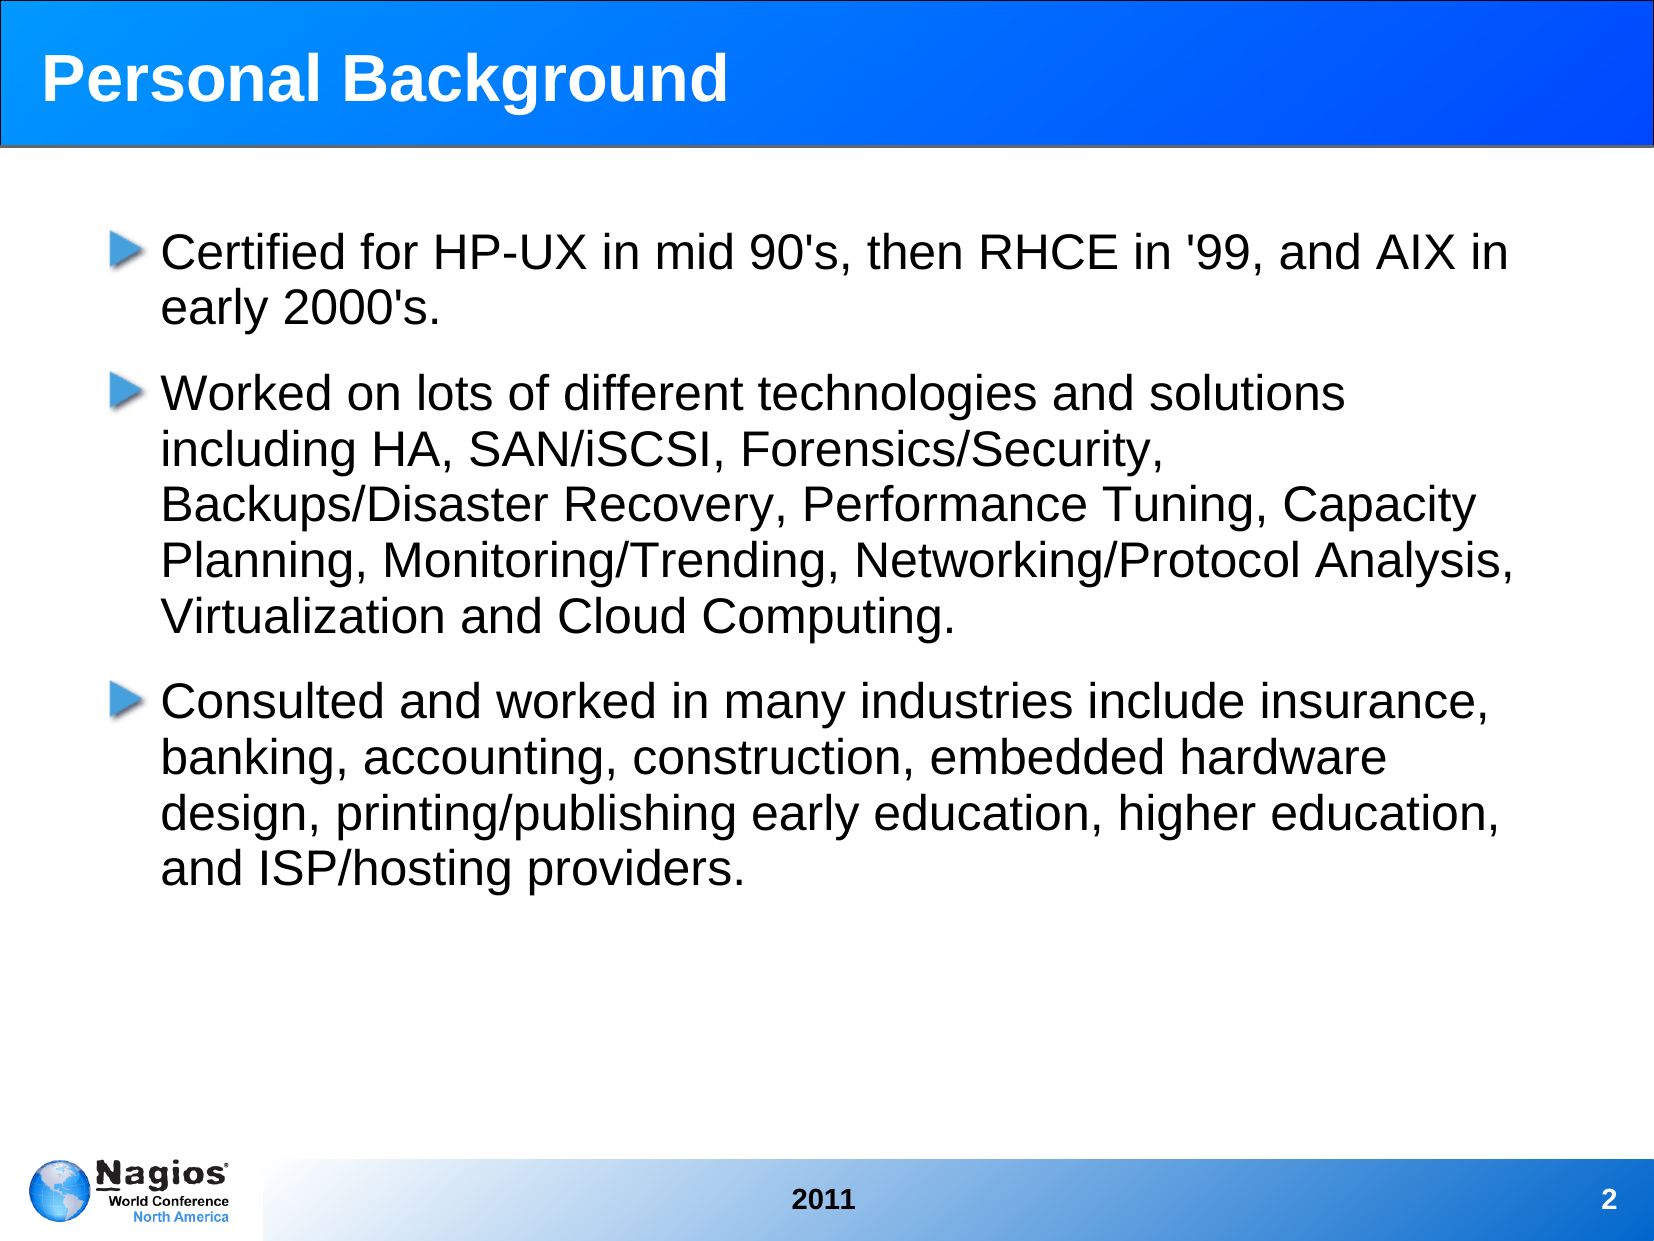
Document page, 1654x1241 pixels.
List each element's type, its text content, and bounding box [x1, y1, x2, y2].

title Personal Background [41, 29, 1248, 127]
list Certified for HP-UX in mid 90's, then RHCE in '99, and AIX in early 2000's. Worked on lots of different technologies and solutions including HA, SAN/iSCSI, Forensics/Security, Backups/Disaster Recovery, Performance Tuning, Capacity Planning, Monitoring/Trending, Networking/Protocol Analysis, Virtualization and Cloud Computing. Consulted and worked in many industries include insurance, banking, accounting, construction, embedded hardware design, printing/publishing early education, higher education, and ISP/hosting providers. [89, 224, 1550, 1043]
picture [29, 1159, 229, 1235]
